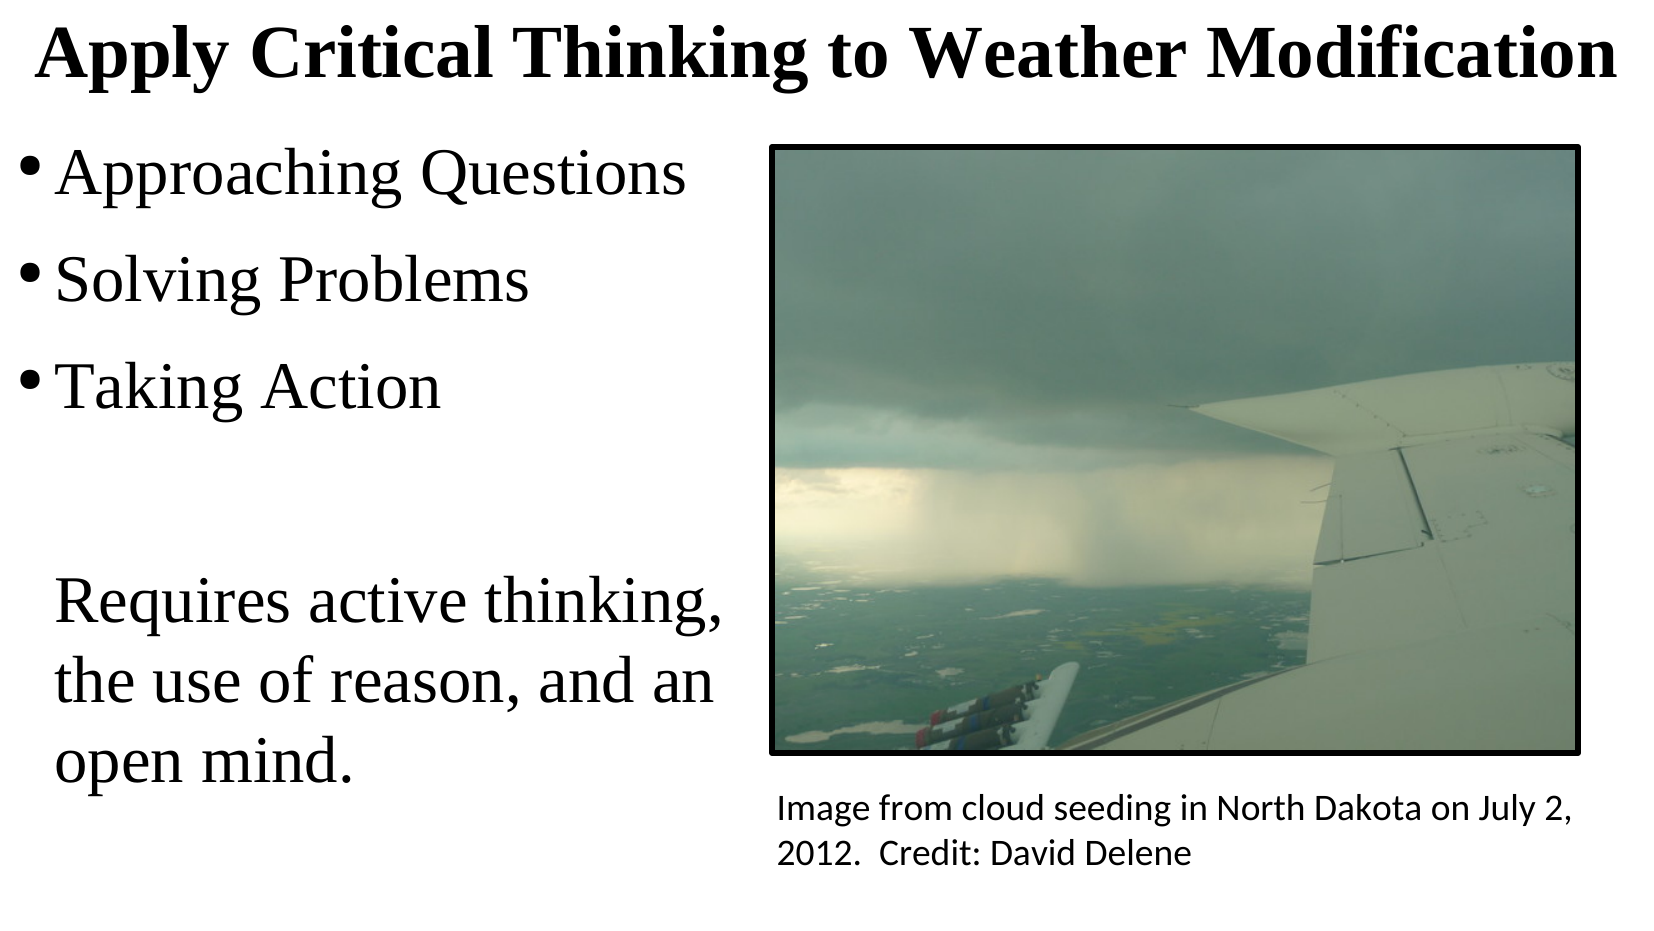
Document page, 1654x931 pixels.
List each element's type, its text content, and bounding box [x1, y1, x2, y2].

title Apply Critical Thinking to Weather Modification [0, 0, 1654, 106]
text_box Image from cloud seeding in North Dakota on July 2, 2012. Credit: David Delene [761, 775, 1625, 881]
picture [775, 150, 1576, 751]
text_box Approaching Questions Solving Problems Taking Action Requires active thinking, the use of reason, and an open mind. [2, 120, 788, 830]
